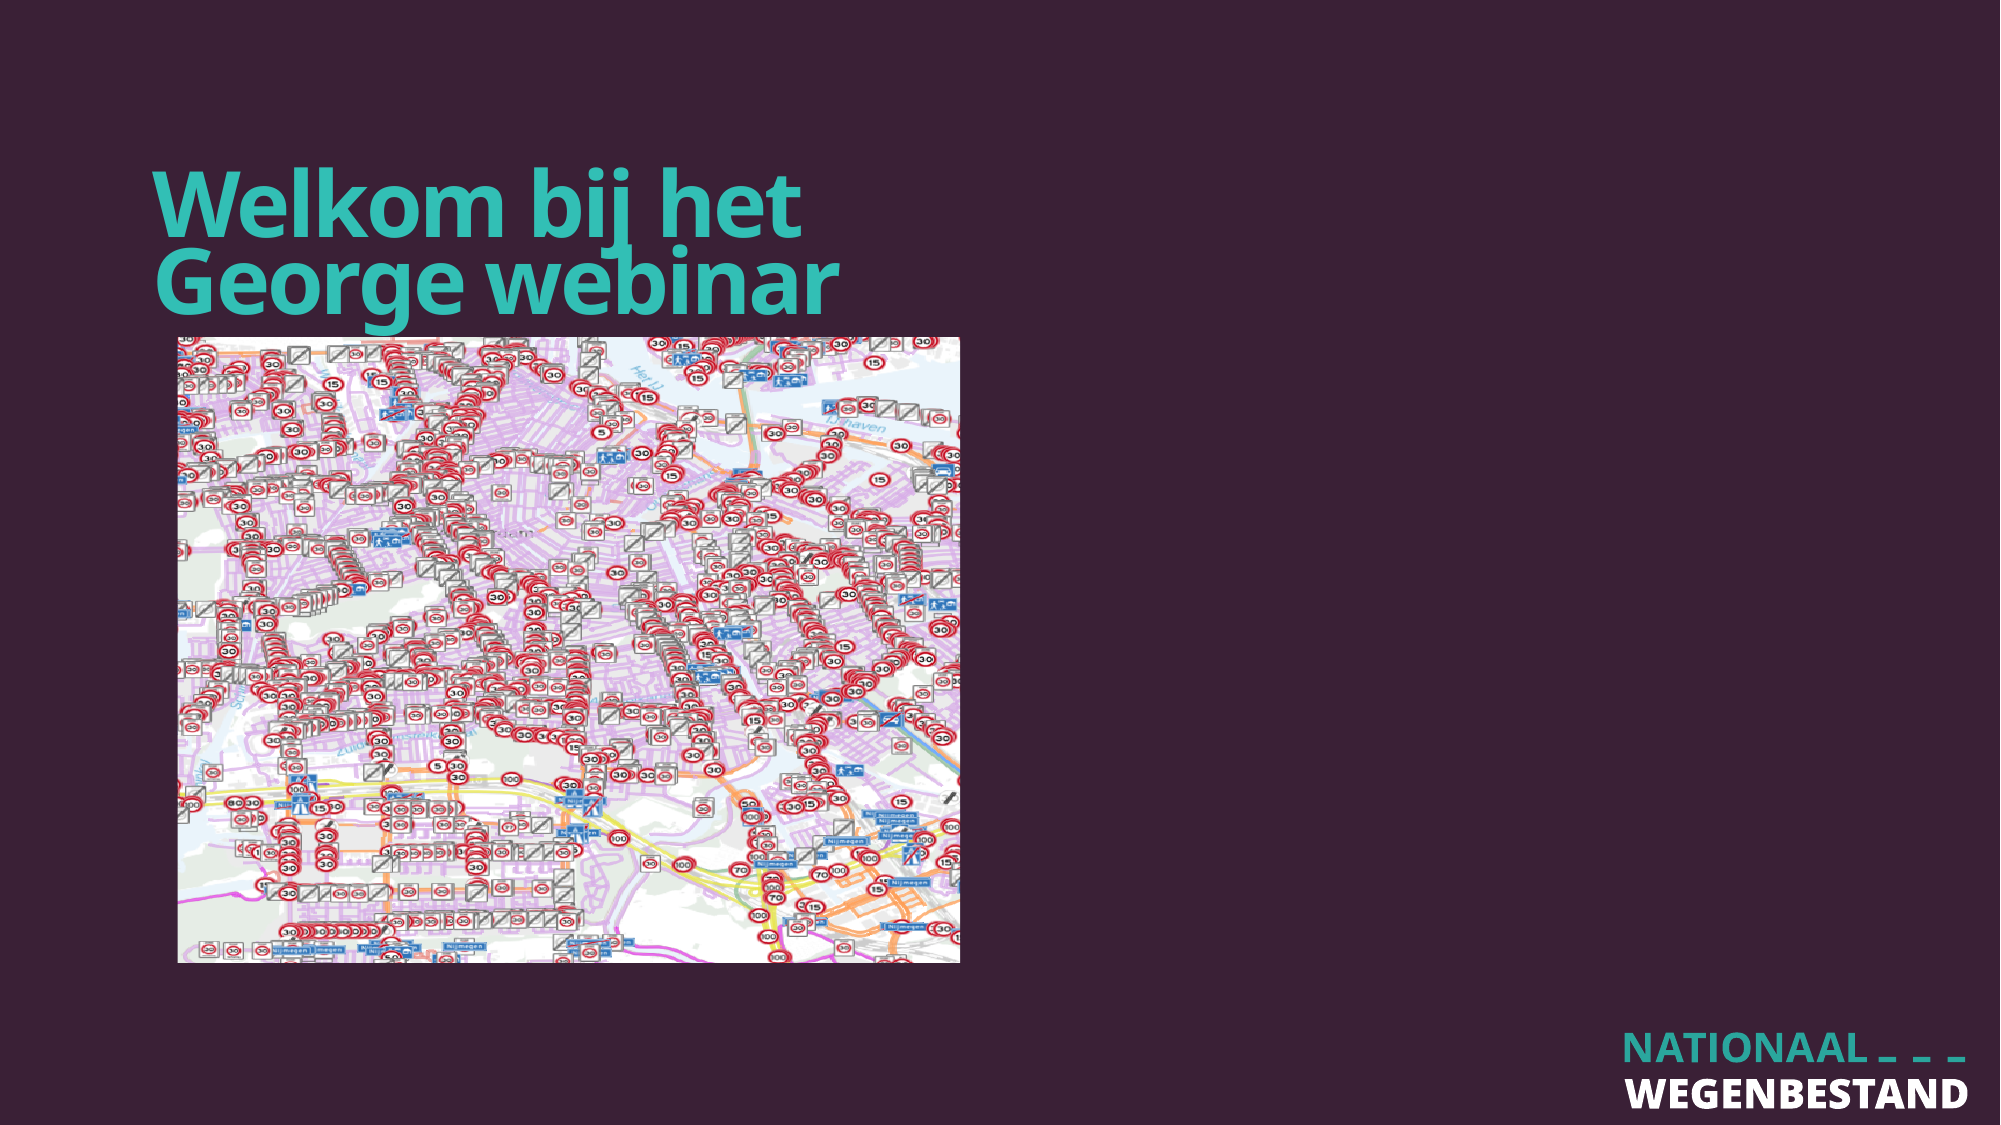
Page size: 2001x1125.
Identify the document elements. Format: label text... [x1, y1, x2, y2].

picture [1050, 0, 2000, 1125]
title Welkom bij het George webinar [137, 75, 1001, 338]
